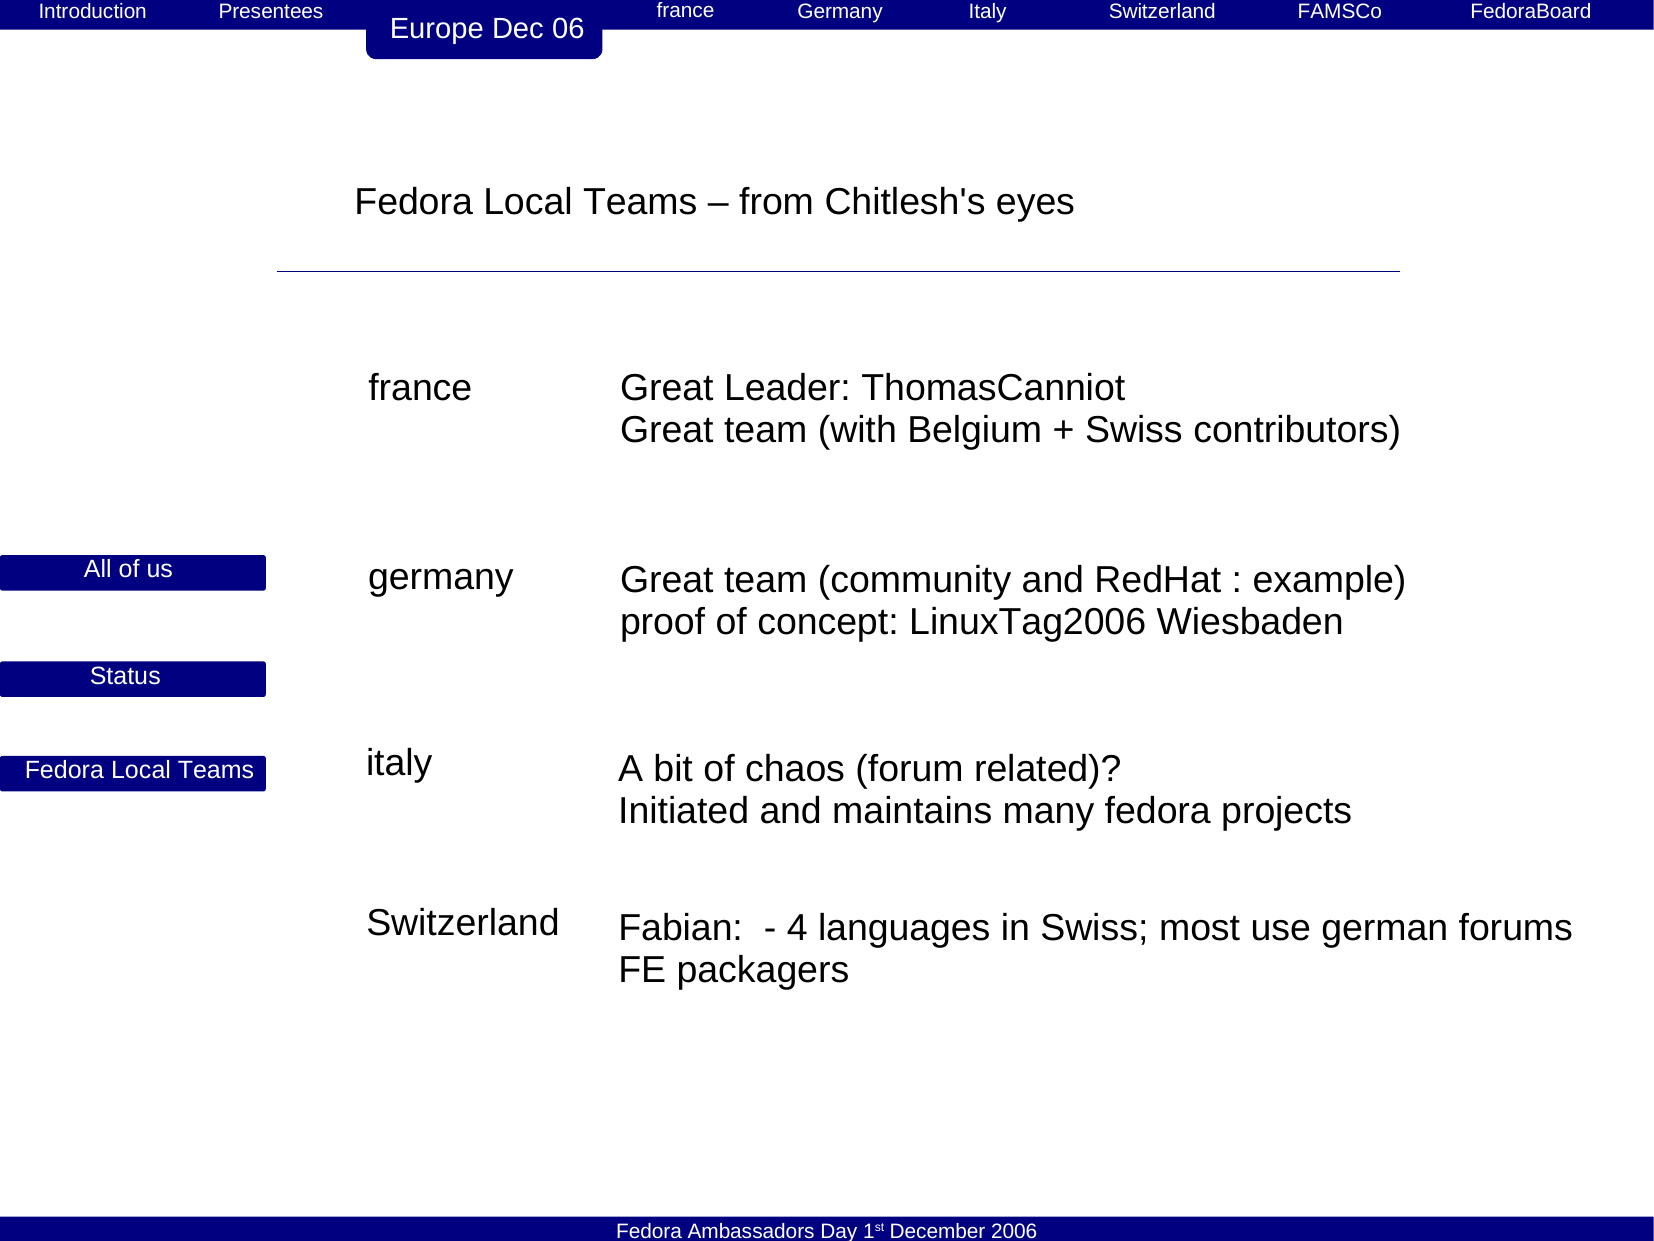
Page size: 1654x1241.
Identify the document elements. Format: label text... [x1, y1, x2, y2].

text_box Fedora Local Teams [24, 755, 321, 794]
text_box Great Leader: ThomasCanniot Great team (with Belgium + Swiss contributors) [620, 366, 1402, 478]
text_box italy [366, 741, 433, 798]
text_box [237, 555, 266, 591]
text_box france [368, 366, 473, 422]
text_box Europe Dec 06 [389, 11, 582, 56]
text_box [0, 755, 24, 792]
text_box [243, 661, 266, 697]
text_box germany [368, 555, 514, 611]
text_box [0, 661, 89, 697]
text_box Switzerland [366, 900, 560, 957]
text_box A bit of chaos (forum related)? Initiated and maintains many fedora projects [618, 747, 1353, 859]
text_box [366, 0, 603, 60]
text_box [0, 555, 83, 591]
text_box Status [89, 661, 243, 699]
text_box Great team (community and RedHat : example) proof of concept: LinuxTag2006 Wiesbaden [620, 558, 1407, 670]
text_box Fabian: - 4 languages in Swiss; most use german forums FE packagers [618, 906, 1574, 1019]
text_box Fedora Local Teams – from Chitlesh's eyes [354, 180, 1076, 237]
text_box All of us [83, 555, 237, 593]
